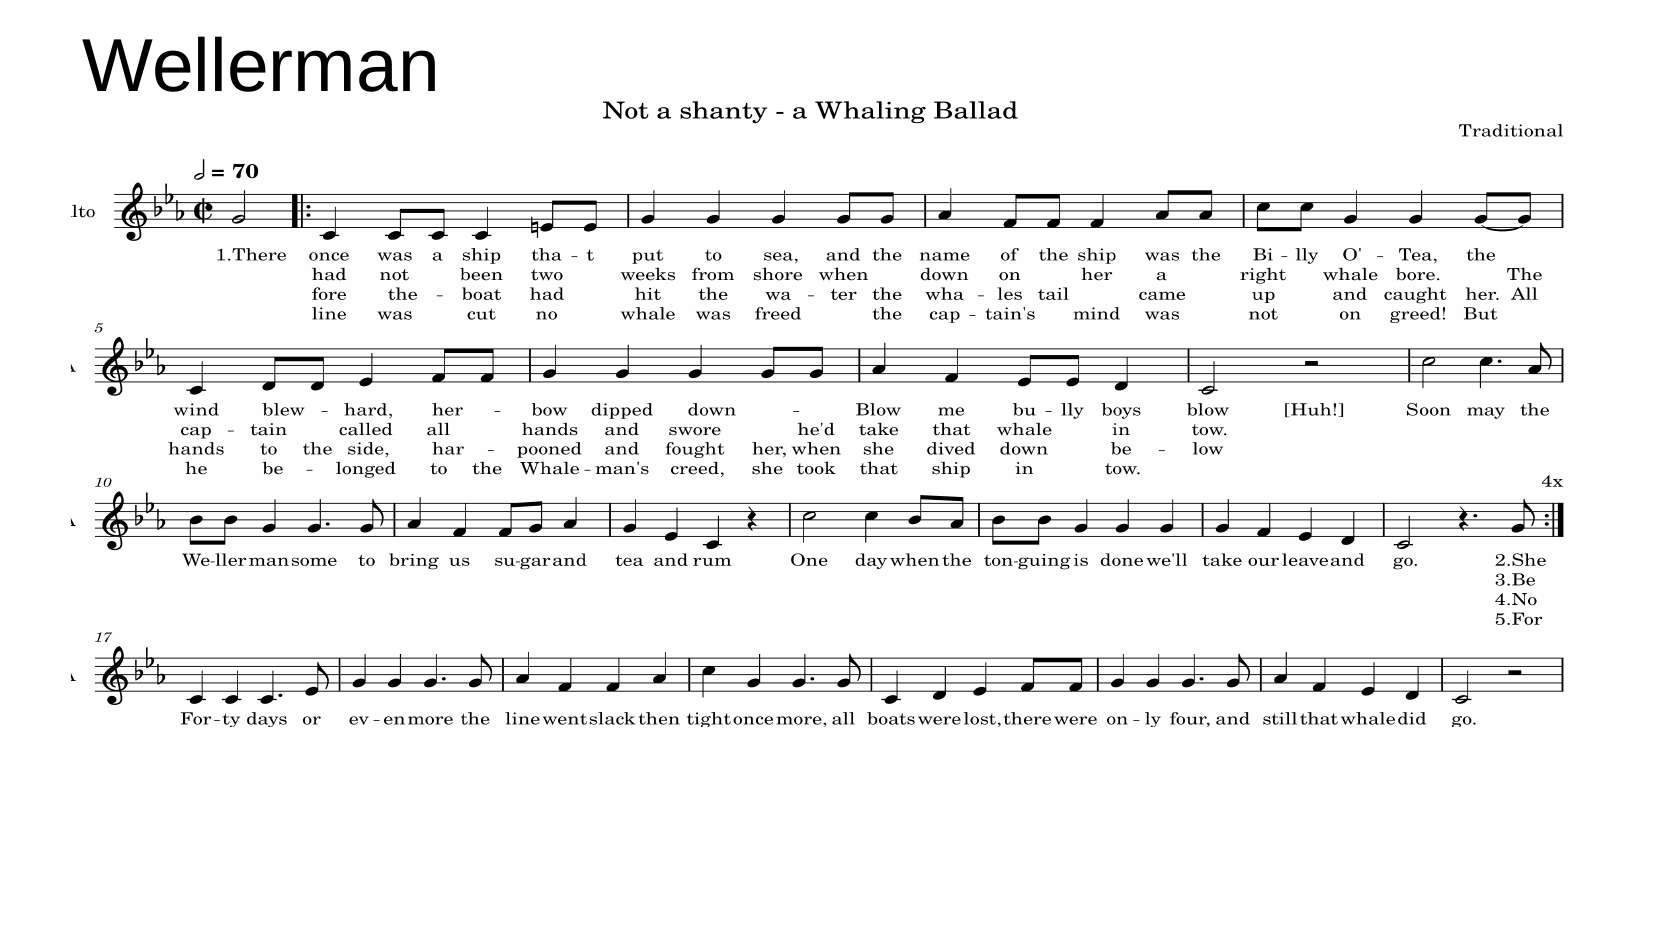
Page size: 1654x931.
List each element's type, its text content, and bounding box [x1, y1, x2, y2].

picture [70, 100, 1590, 727]
title Wellerman [82, 23, 1571, 108]
